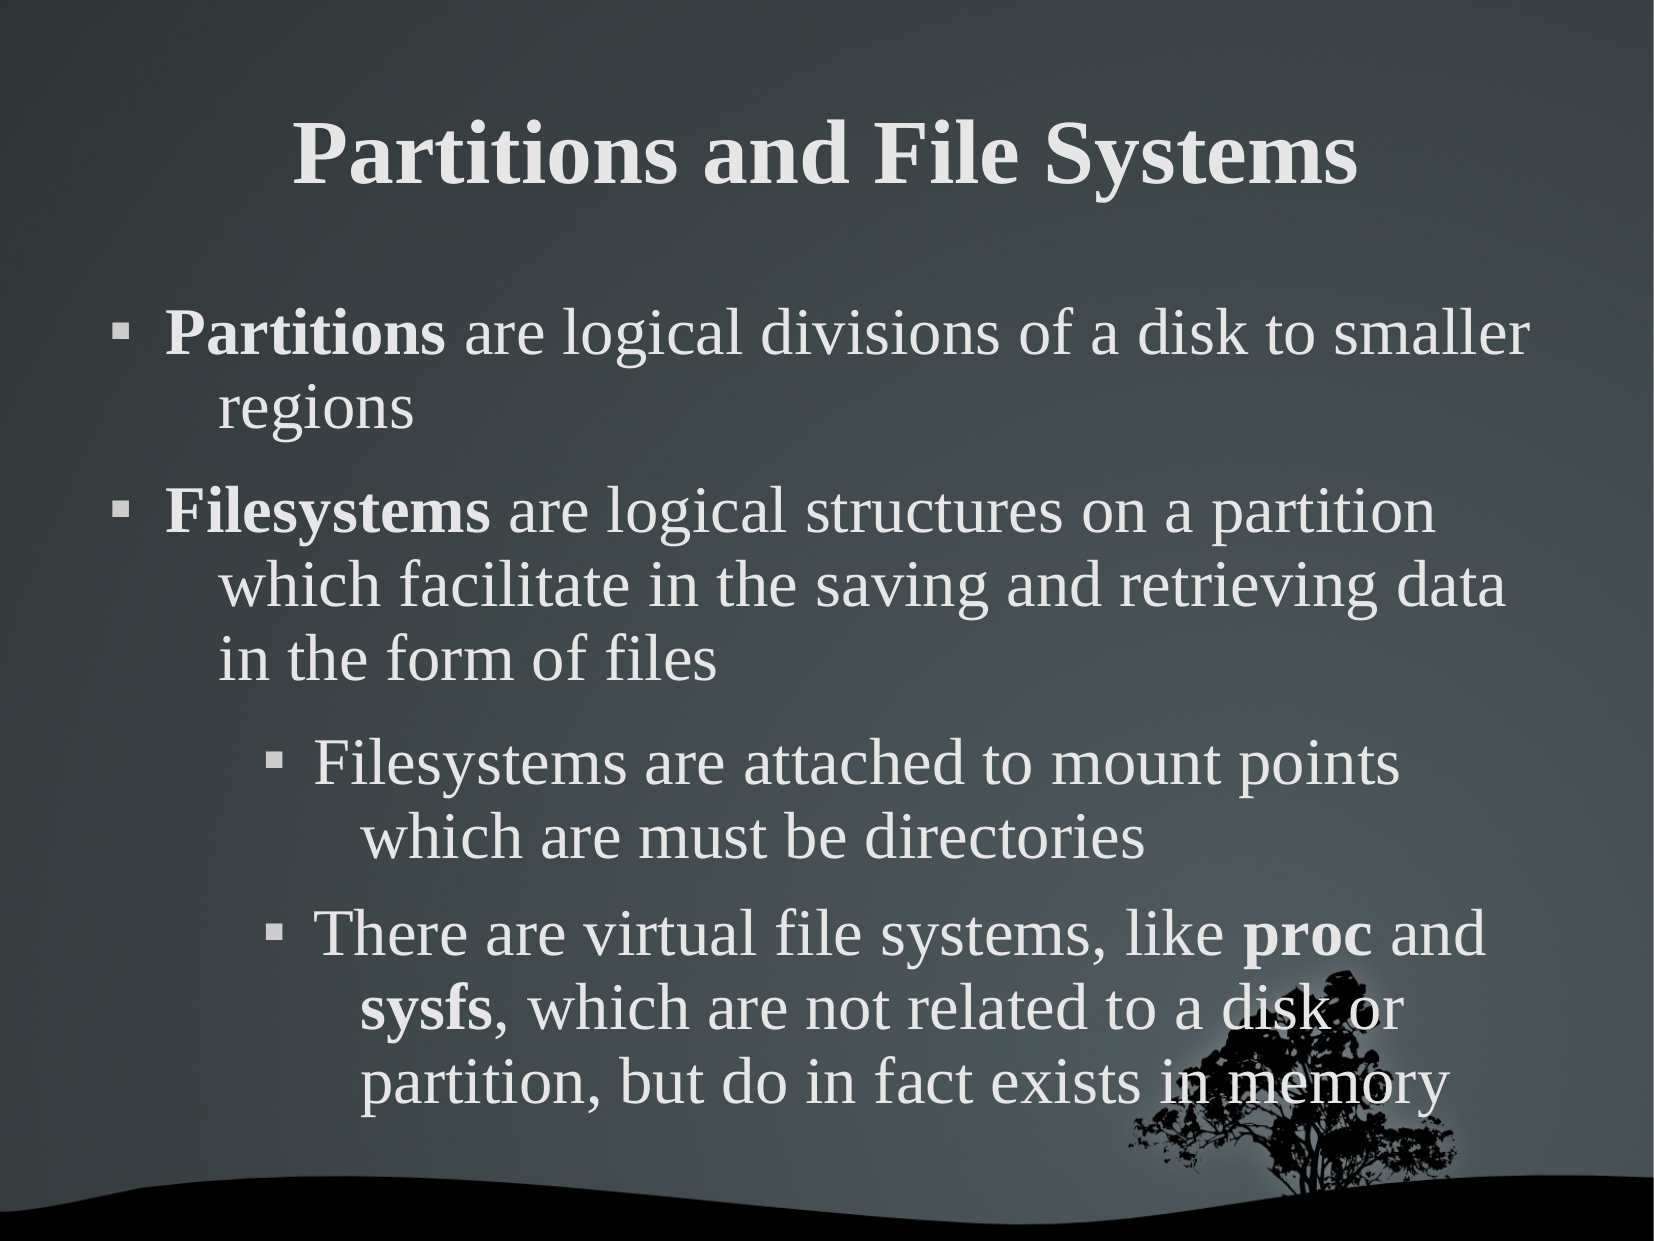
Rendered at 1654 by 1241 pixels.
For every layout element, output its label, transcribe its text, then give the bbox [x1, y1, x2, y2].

picture [0, 0, 1654, 1241]
list Partitions are logical divisions of a disk to smaller regions Filesystems are logical structures on a partition which facilitate in the saving and retrieving data in the form of files Filesystems are attached to mount points which are must be directories There are virtual file systems, like proc and sysfs, which are not related to a disk or partition, but do in fact exists in memory [76, 295, 1565, 1114]
title Partitions and File Systems [82, 33, 1571, 273]
